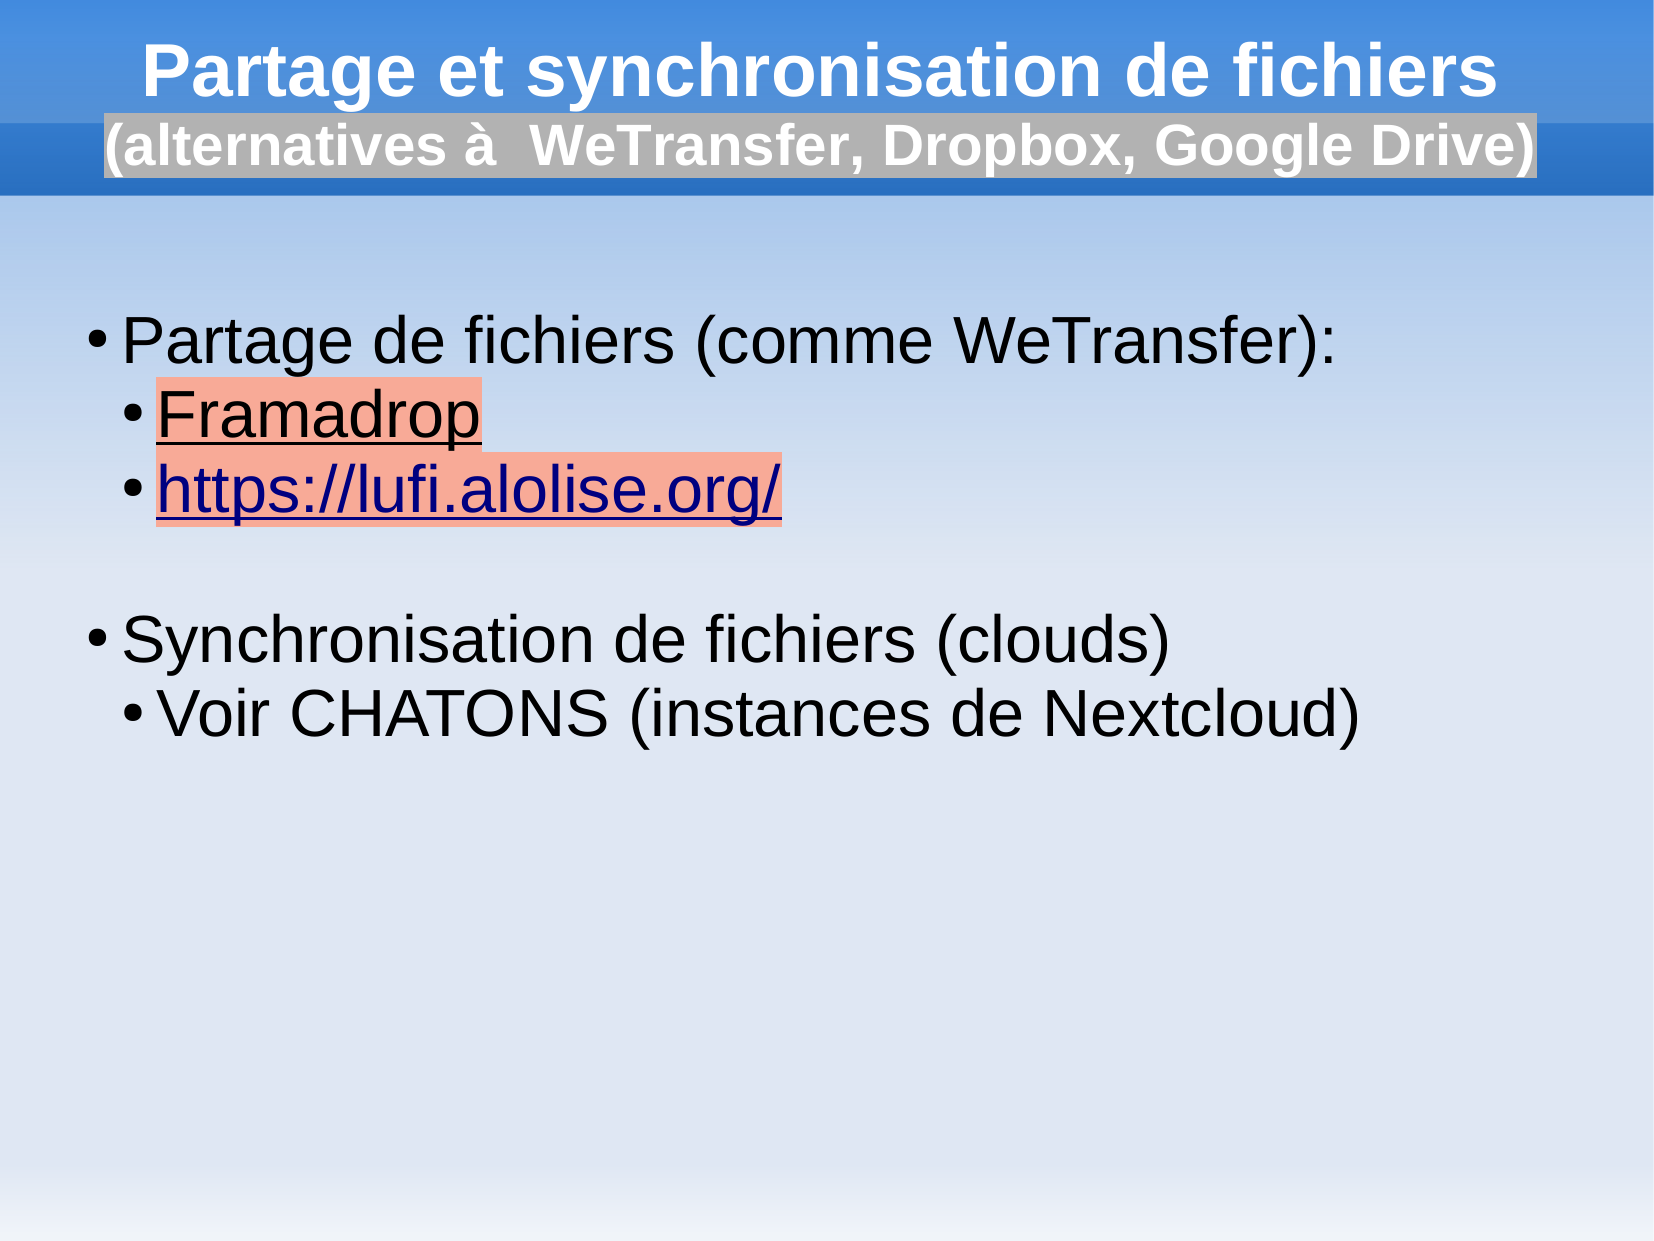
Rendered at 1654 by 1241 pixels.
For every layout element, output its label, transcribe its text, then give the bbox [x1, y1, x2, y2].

title Partage et synchronisation de fichiers (alternatives à WeTransfer, Dropbox, Google Drive) [76, 0, 1565, 207]
text_box Partage de fichiers (comme WeTransfer): Framadrop https://lufi.alolise.org/ Synchronisation de fichiers (clouds) Voir CHATONS (instances de Nextcloud) [70, 295, 1571, 1170]
picture [0, 0, 1654, 1241]
